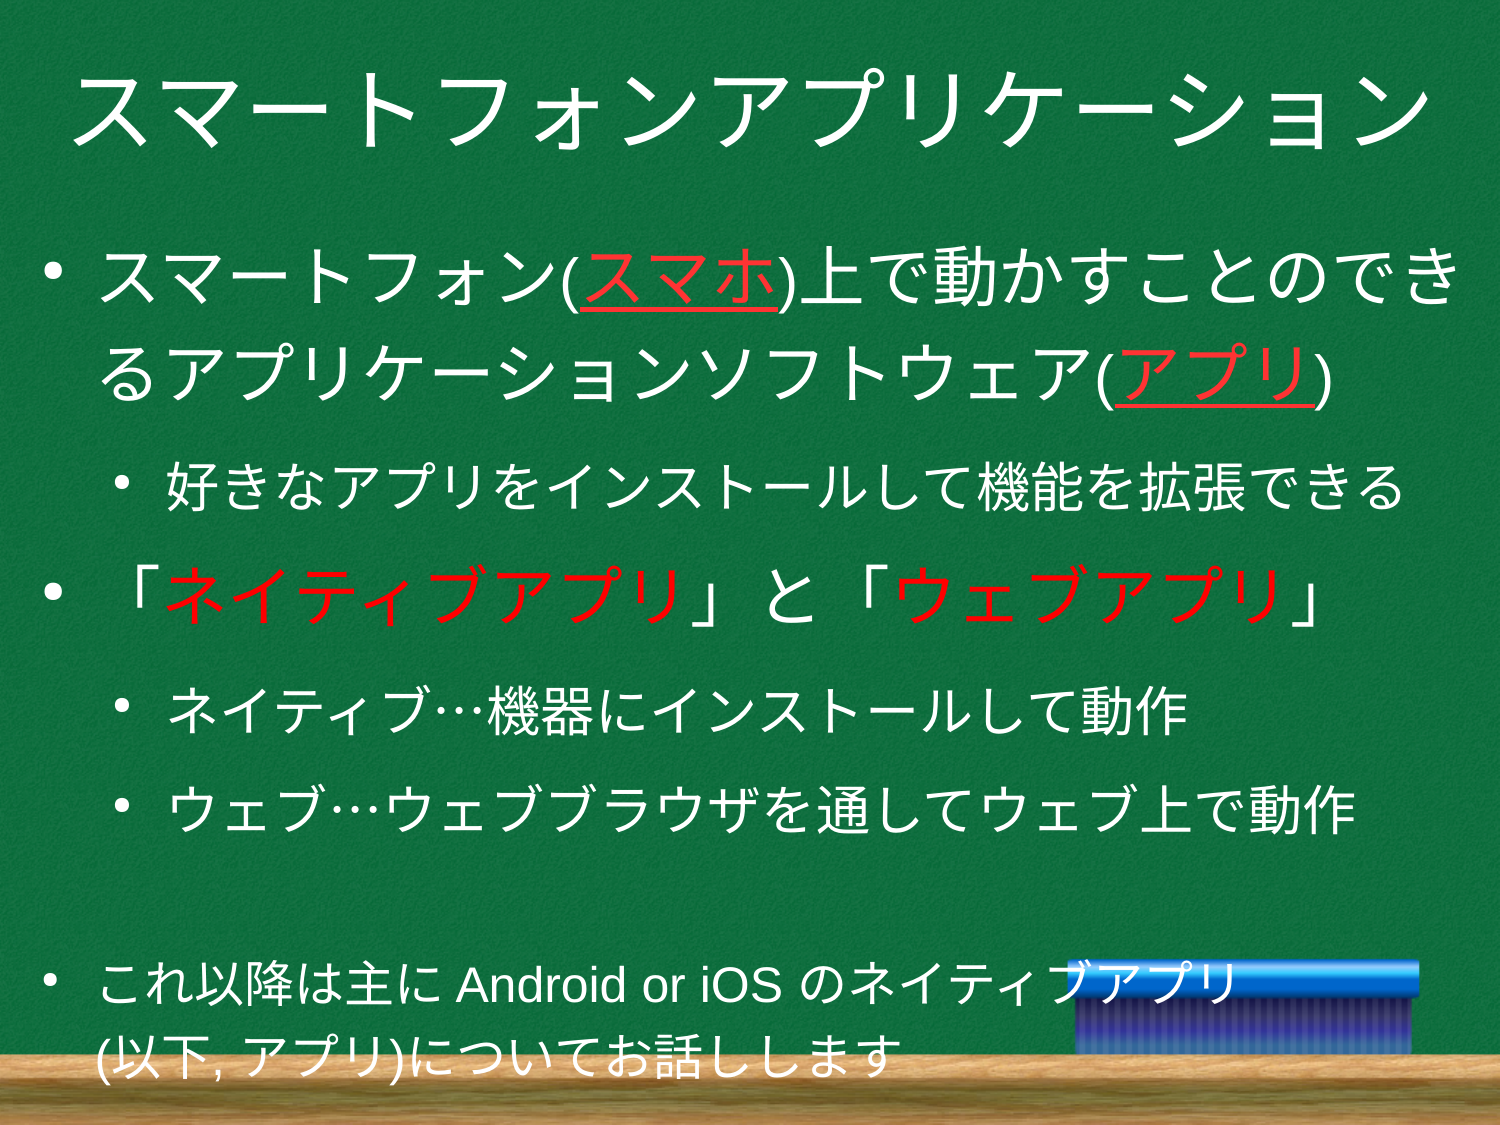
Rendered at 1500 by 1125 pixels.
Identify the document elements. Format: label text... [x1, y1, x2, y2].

picture [0, 0, 1500, 1125]
list スマートフォン(スマホ)上で動かすことのできるアプリケーションソフトウェア(アプリ) 好きなアプリをインストールして機能を拡張できる 「ネイティブアプリ」と「ウェブアプリ」 ネイティブ…機器にインストールして動作 ウェブ…ウェブブラウザを通してウェブ上で動作 これ以降は主に Android or iOS のネイティブアプリ (以下, アプリ)についてお話しします [23, 224, 1477, 1125]
title スマートフォンアプリケーション [47, 0, 1453, 222]
